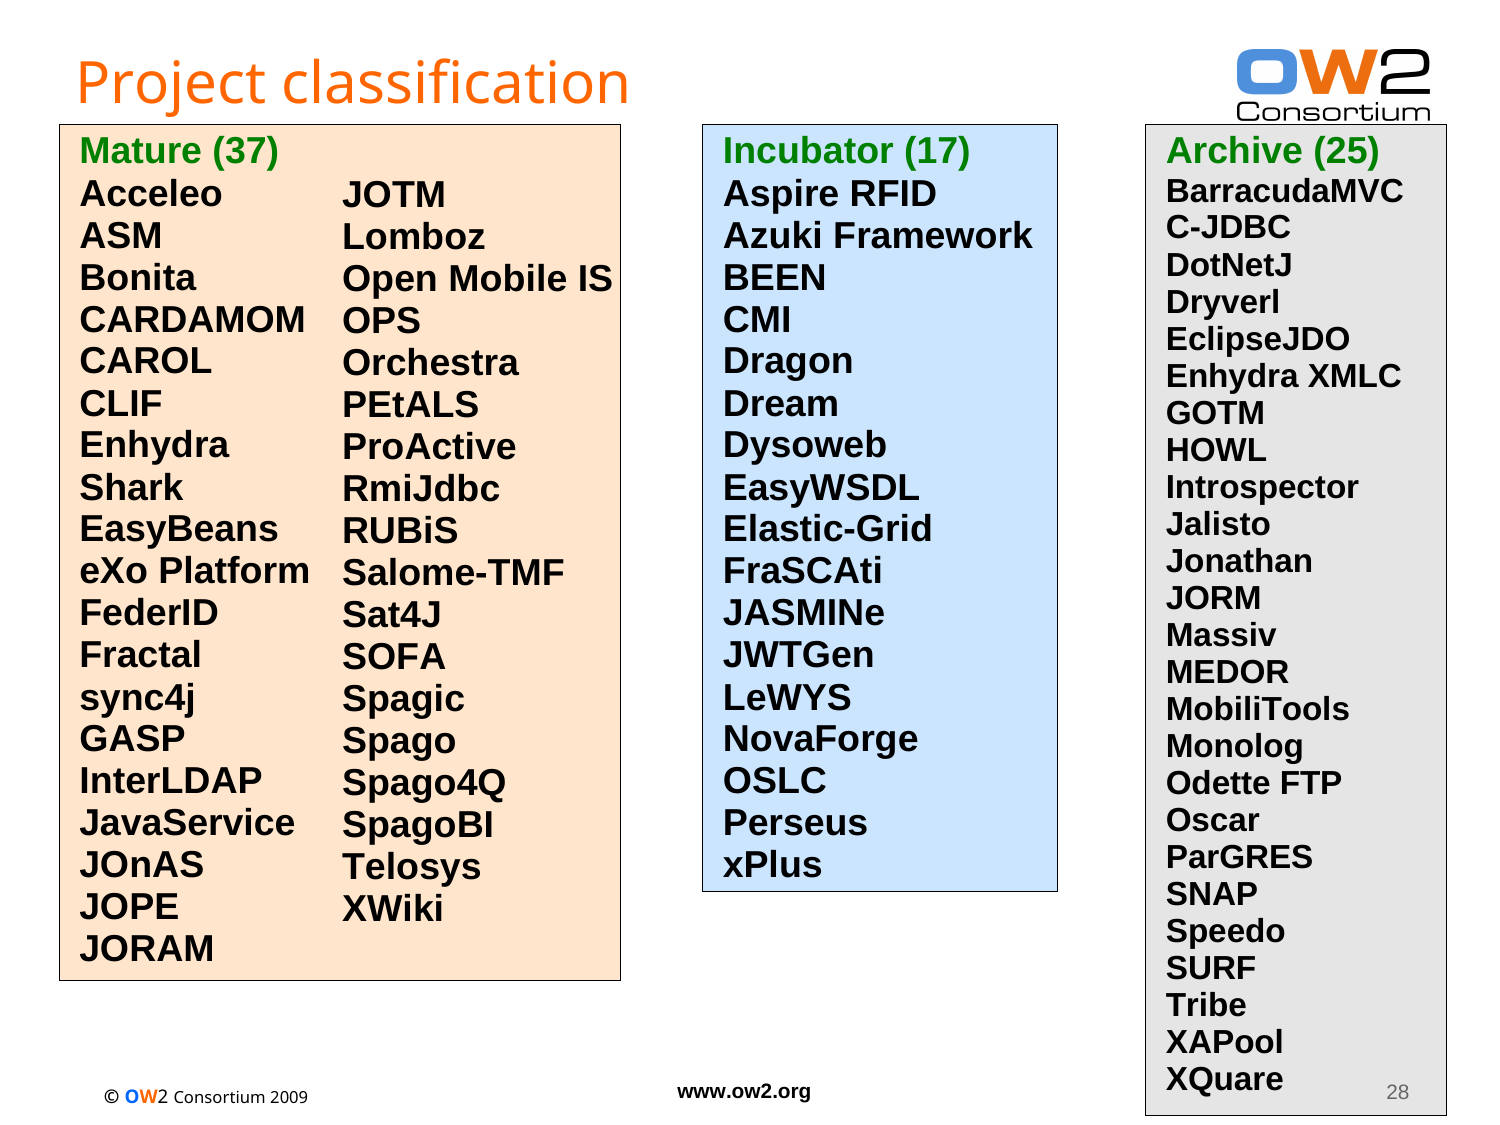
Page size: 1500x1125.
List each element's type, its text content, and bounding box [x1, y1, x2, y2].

text_box [702, 886, 1058, 892]
title Project classification [75, 0, 1175, 162]
text_box [1145, 1104, 1447, 1116]
list Incubator (17) Aspire RFID Azuki Framework BEEN CMI Dragon Dream Dysoweb EasyWSDL Elastic-Grid FraSCAti JASMINe JWTGen LeWYS NovaForge OSLC Perseus xPlus [667, 130, 1110, 886]
text_box [59, 930, 621, 981]
text_box [59, 124, 621, 173]
text_box [1145, 124, 1447, 130]
list JOTM Lomboz Open Mobile IS OPS Orchestra PEtALS ProActive RmiJdbc RUBiS Salome-TMF Sat4J SOFA Spagic Spago Spago4Q SpagoBI Telosys XWiki [289, 173, 650, 930]
list Archive (25) BarracudaMVC C-JDBC DotNetJ Dryverl EclipseJDO Enhydra XMLC GOTM HOWL Introspector Jalisto Jonathan JORM Massiv MEDOR MobiliTools Monolog Odette FTP Oscar ParGRES SNAP Speedo SURF Tribe XAPool XQuare [1110, 130, 1471, 1104]
list Mature (37) Acceleo ASM Bonita CARDAMOM CAROL CLIF Enhydra Shark EasyBeans eXo Platform FederID Fractal sync4j GASP InterLDAP JavaService JOnAS JOPE JORAM [29, 130, 532, 970]
text_box [702, 124, 1058, 130]
